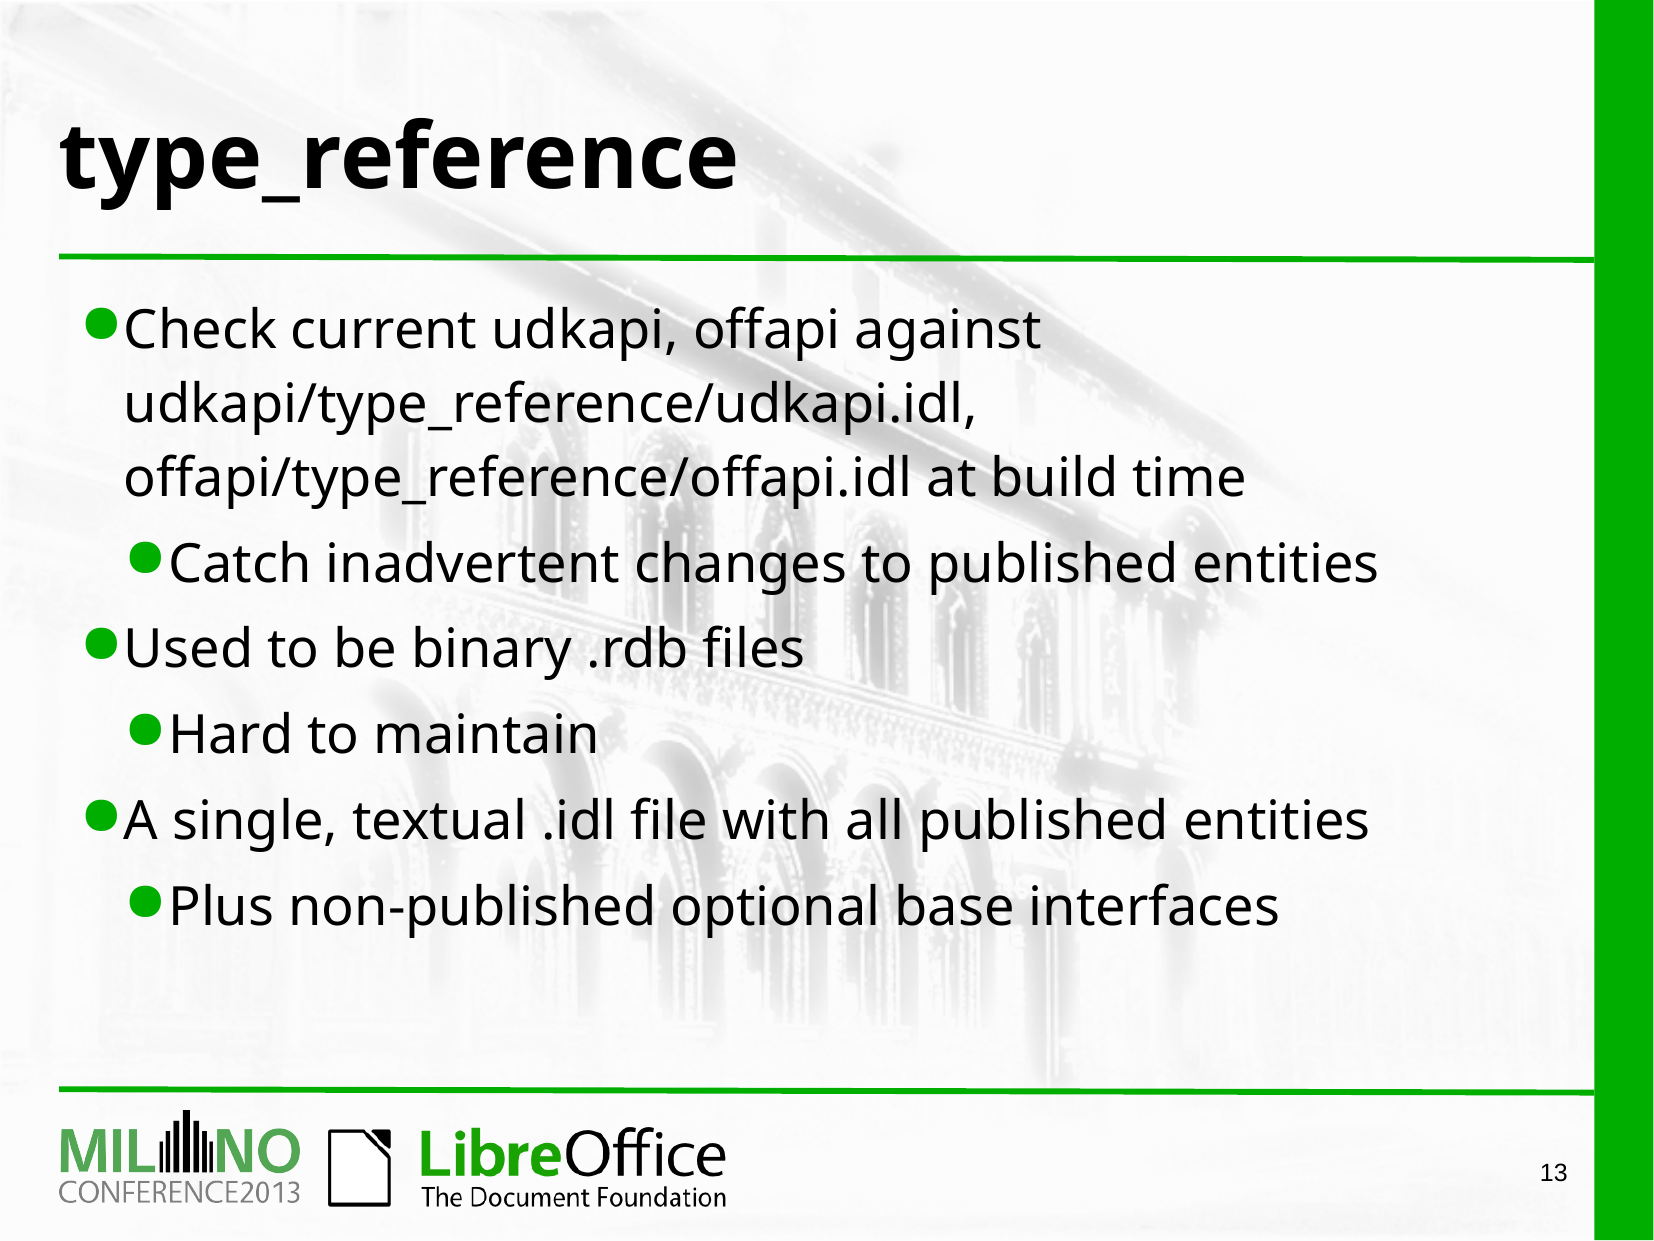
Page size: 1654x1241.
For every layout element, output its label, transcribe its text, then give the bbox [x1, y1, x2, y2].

title type_reference [59, 49, 1548, 257]
picture [0, 1, 1594, 1241]
list Check current udkapi, offapi against udkapi/type_reference/udkapi.idl, offapi/type_reference/offapi.idl at build time Catch inadvertent changes to published entities Used to be binary .rdb files Hard to maintain A single, textual .idl file with all published entities Plus non-published optional base interfaces [35, 290, 1524, 1010]
